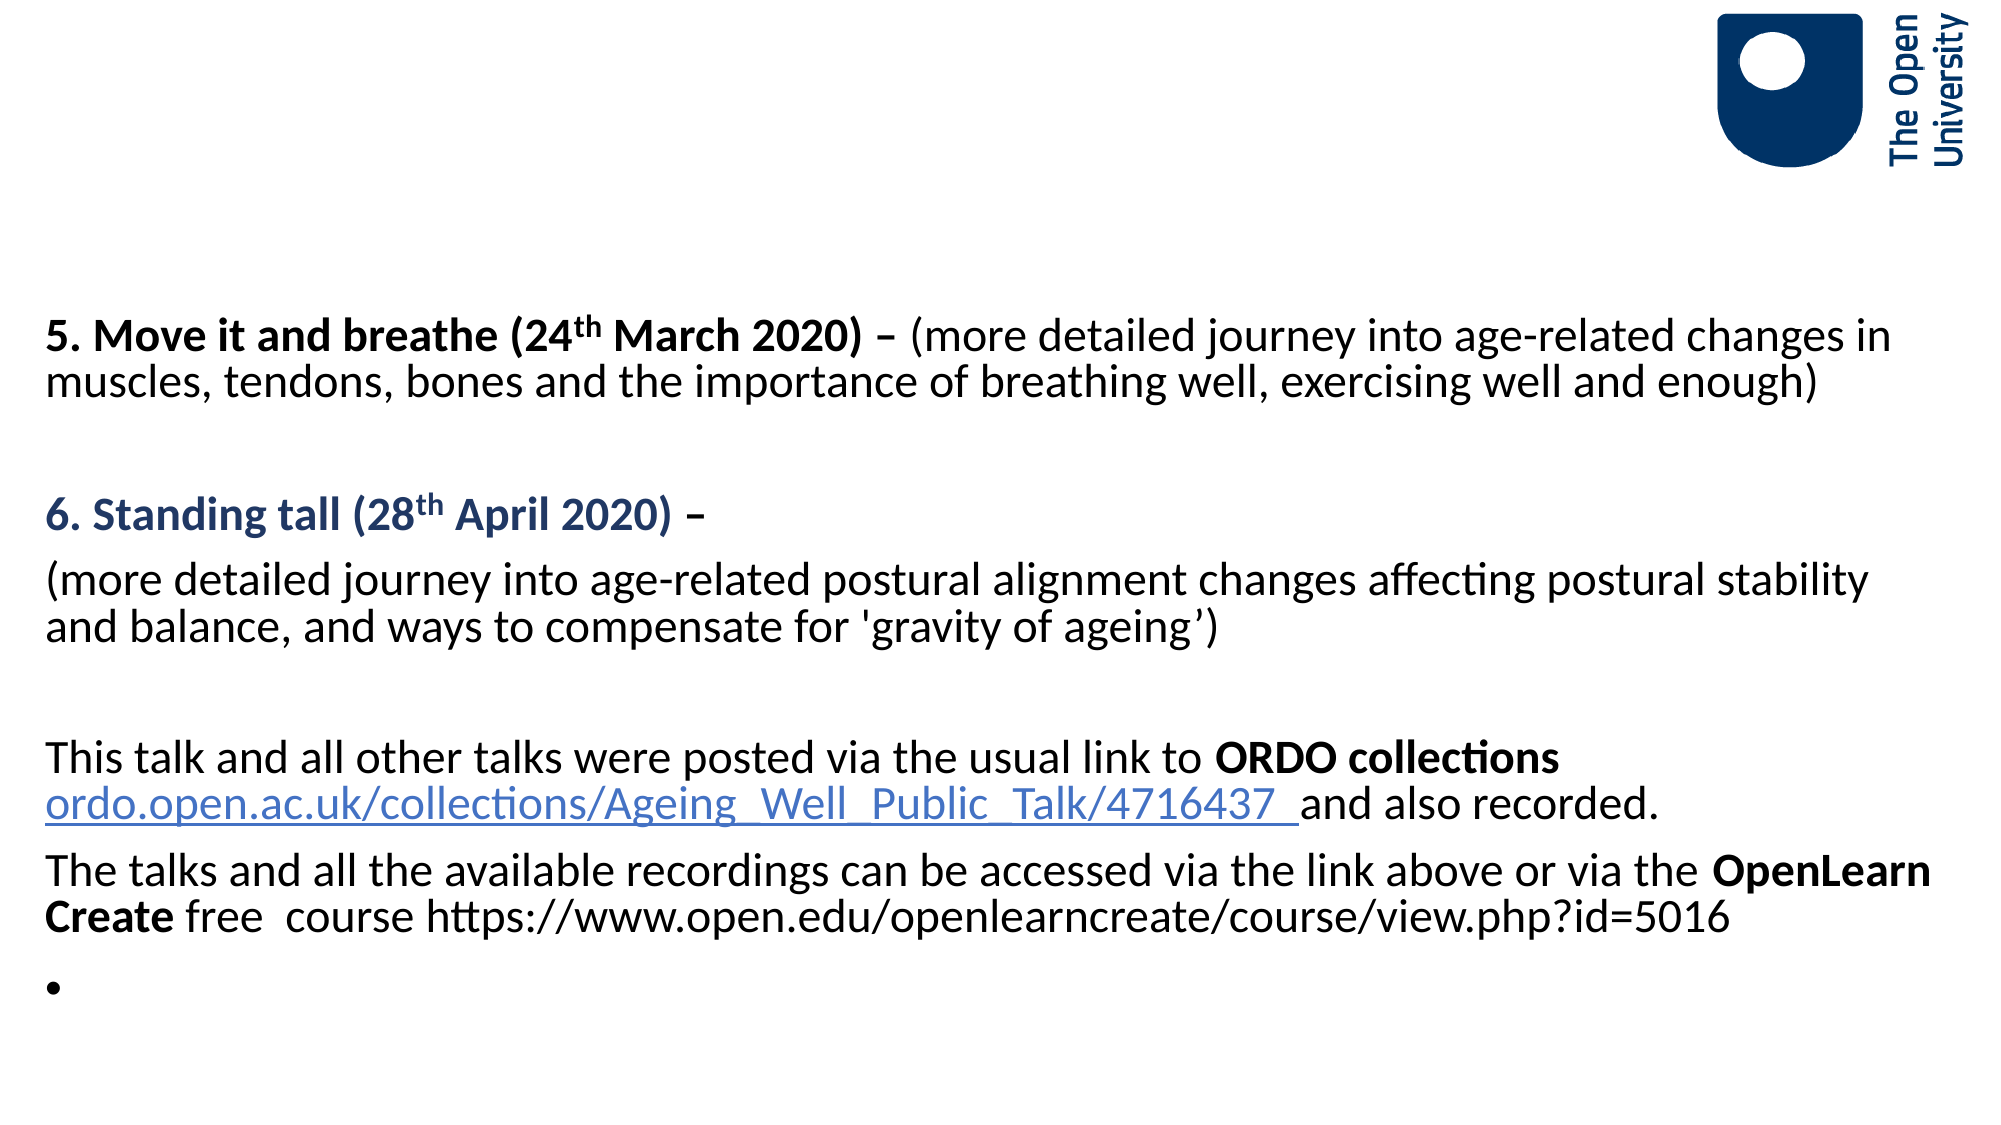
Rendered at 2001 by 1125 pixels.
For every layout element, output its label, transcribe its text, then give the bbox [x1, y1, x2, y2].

picture [1716, 10, 1971, 170]
list 5. Move it and breathe (24th March 2020) – (more detailed journey into age-related changes in muscles, tendons, bones and the importance of breathing well, exercising well and enough) 6. Standing tall (28th April 2020) – (more detailed journey into age-related postural alignment changes affecting postural stability and balance, and ways to compensate for 'gravity of ageing’) This talk and all other talks were posted via the usual link to ORDO collections ordo.open.ac.uk/collections/Ageing_Well_Public_Talk/4716437 and also recorded. The talks and all the available recordings can be accessed via the link above or via the OpenLearn Create free course https://www.open.edu/openlearncreate/course/view.php?id=5016 [30, 229, 1971, 1115]
